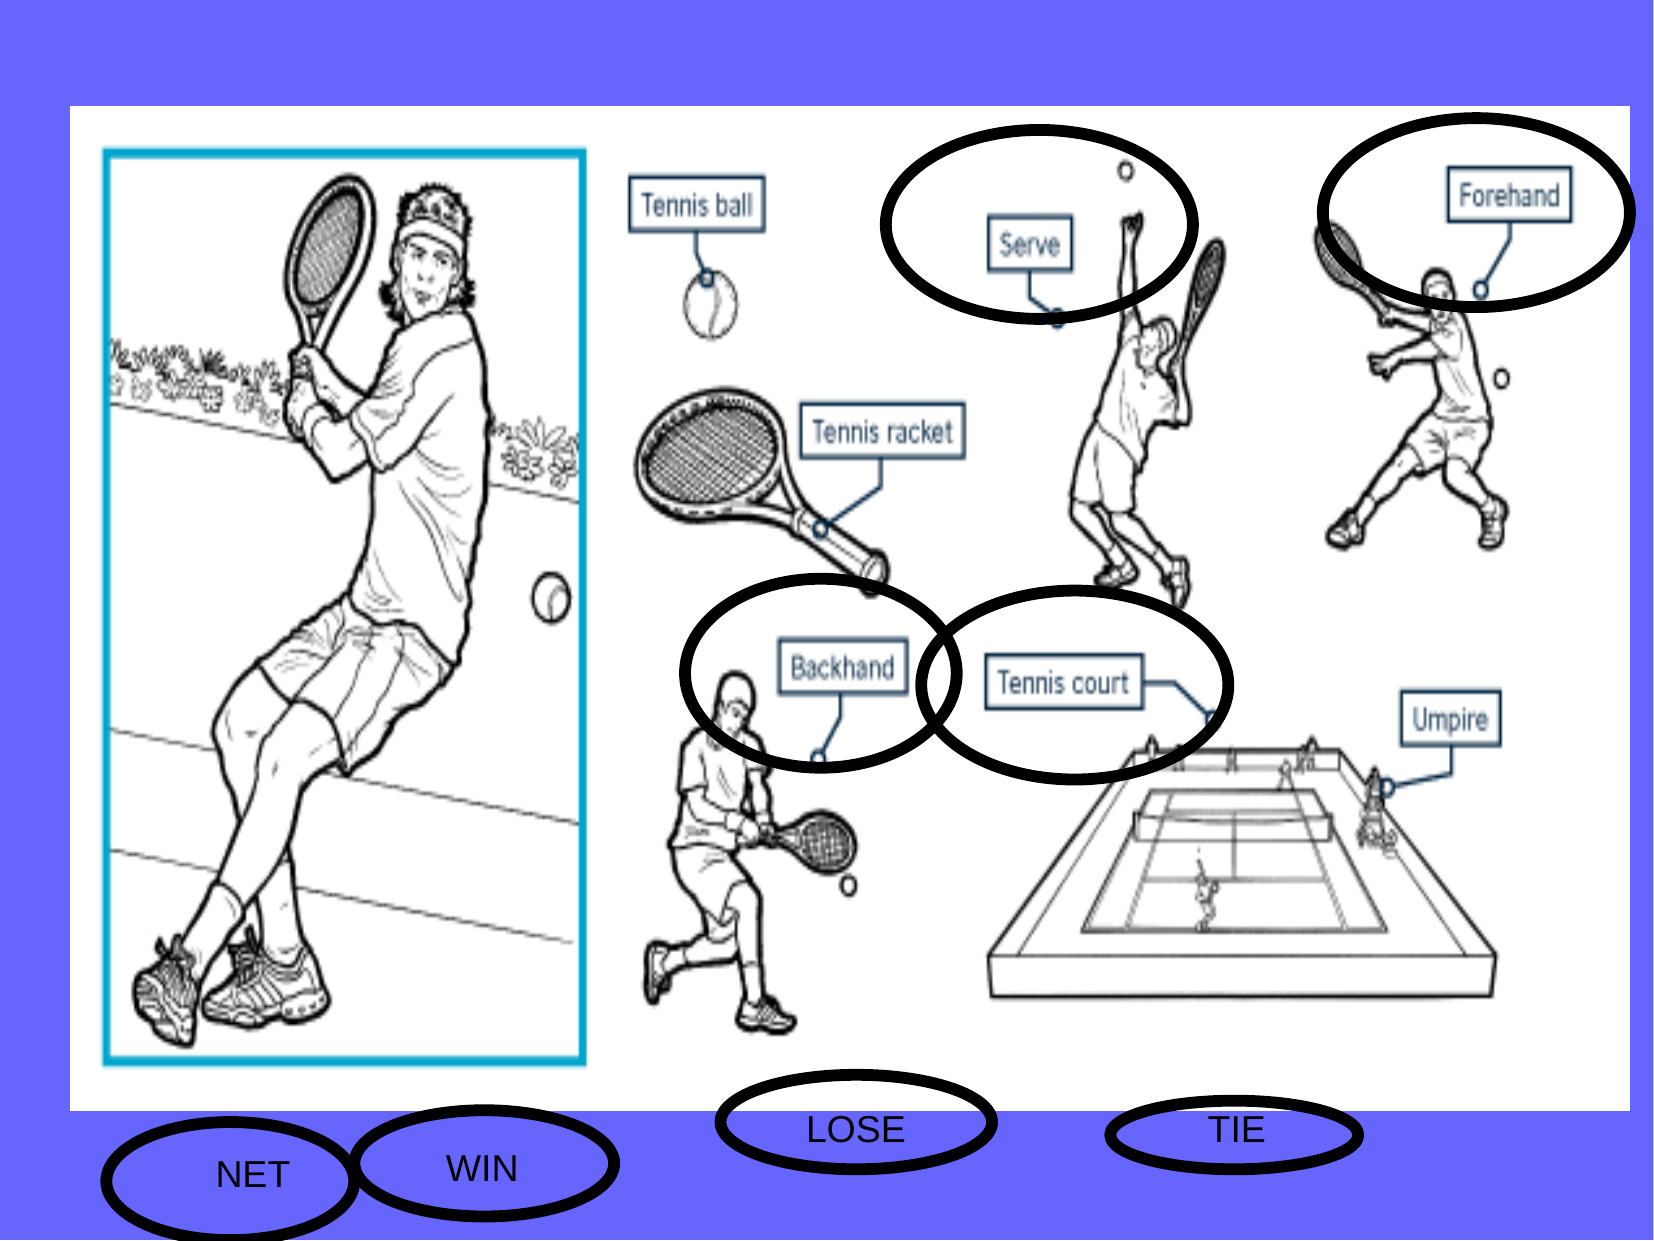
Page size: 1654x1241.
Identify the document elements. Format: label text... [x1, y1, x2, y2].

text_box NET [341, 1145, 473, 1203]
text_box LOSE [791, 1100, 1016, 1158]
text_box WIN [431, 1139, 739, 1197]
text_box TIE [1192, 1100, 1489, 1158]
picture [70, 106, 1630, 1111]
text_box NET [200, 1145, 348, 1203]
picture [733, 1081, 962, 1111]
picture [1329, 125, 1623, 301]
